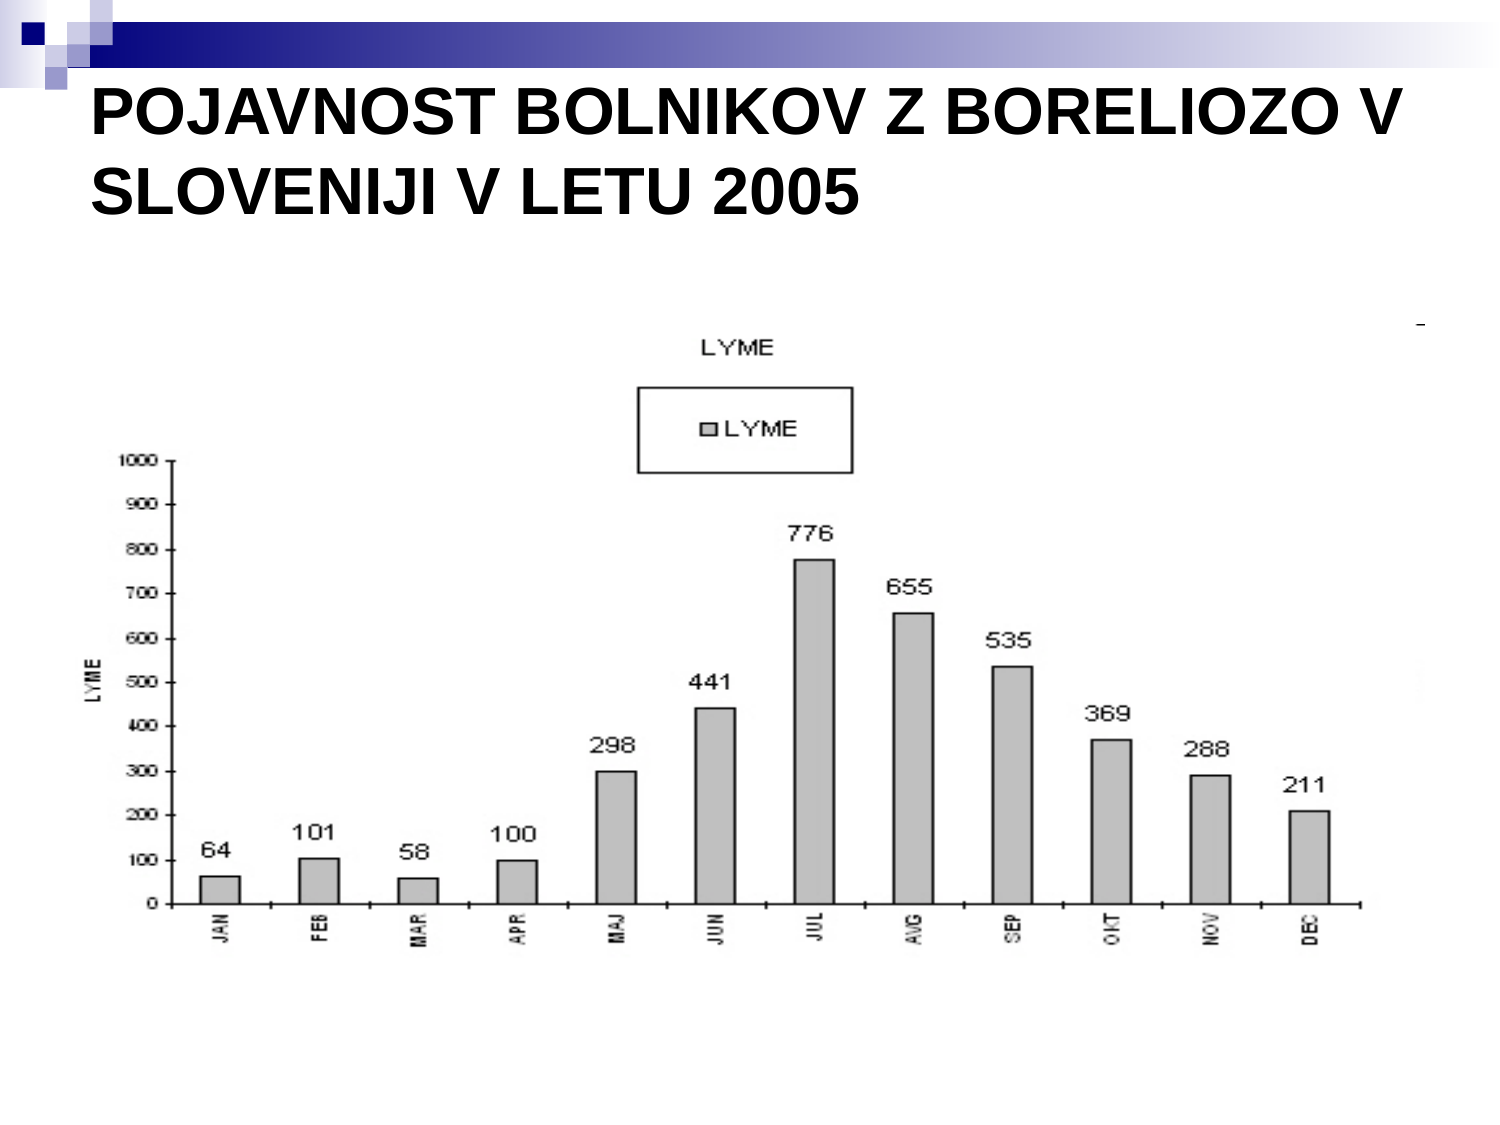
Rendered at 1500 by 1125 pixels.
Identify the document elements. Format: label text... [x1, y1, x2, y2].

picture [75, 324, 1425, 963]
title POJAVNOST BOLNIKOV Z BORELIOZO V SLOVENIJI V LETU 2005 [75, 75, 1425, 300]
